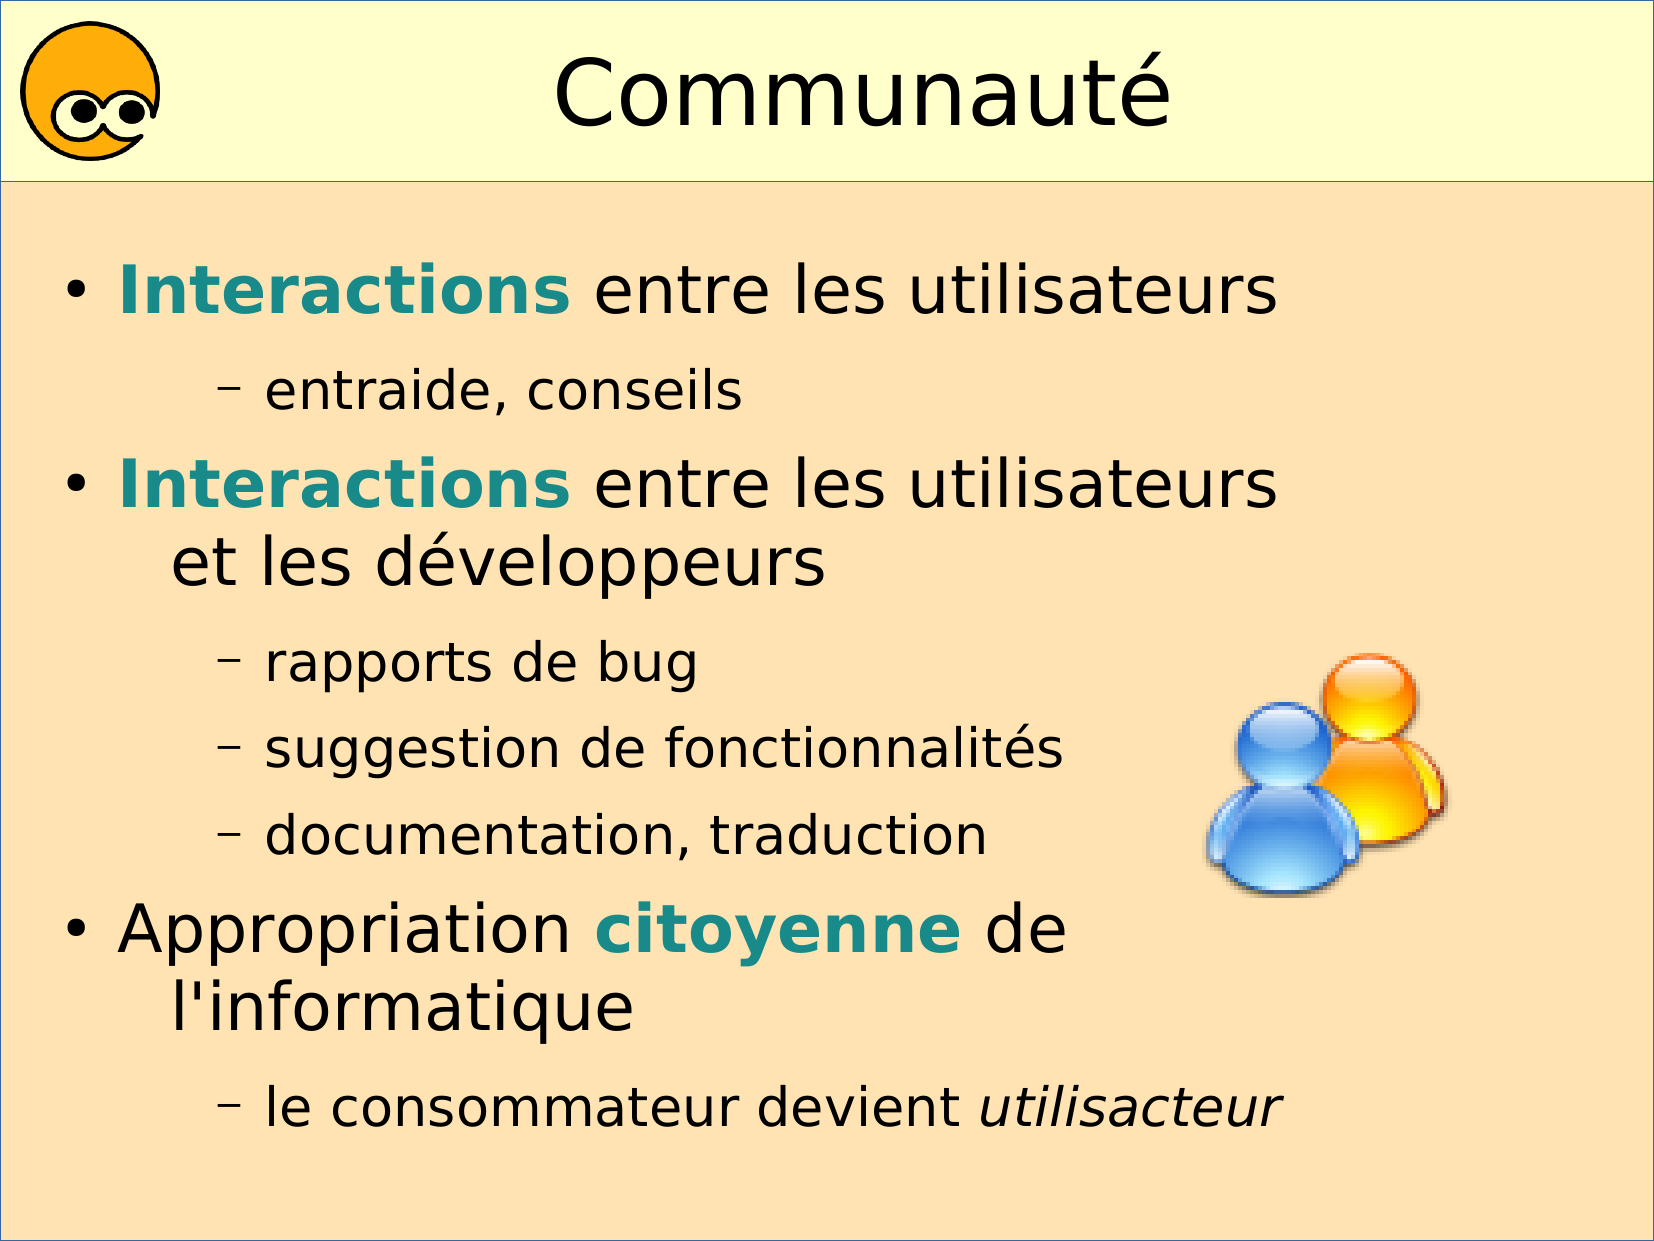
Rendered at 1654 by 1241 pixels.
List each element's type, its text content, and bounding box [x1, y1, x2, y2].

picture [20, 21, 160, 161]
title Communauté [221, 33, 1506, 154]
picture [1198, 653, 1457, 898]
list Interactions entre les utilisateurs entraide, conseils Interactions entre les utilisateurs et les développeurs rapports de bug suggestion de fonctionnalités documentation, traduction Appropriation citoyenne de l'informatique le consommateur devient utilisacteur [28, 251, 1327, 1139]
